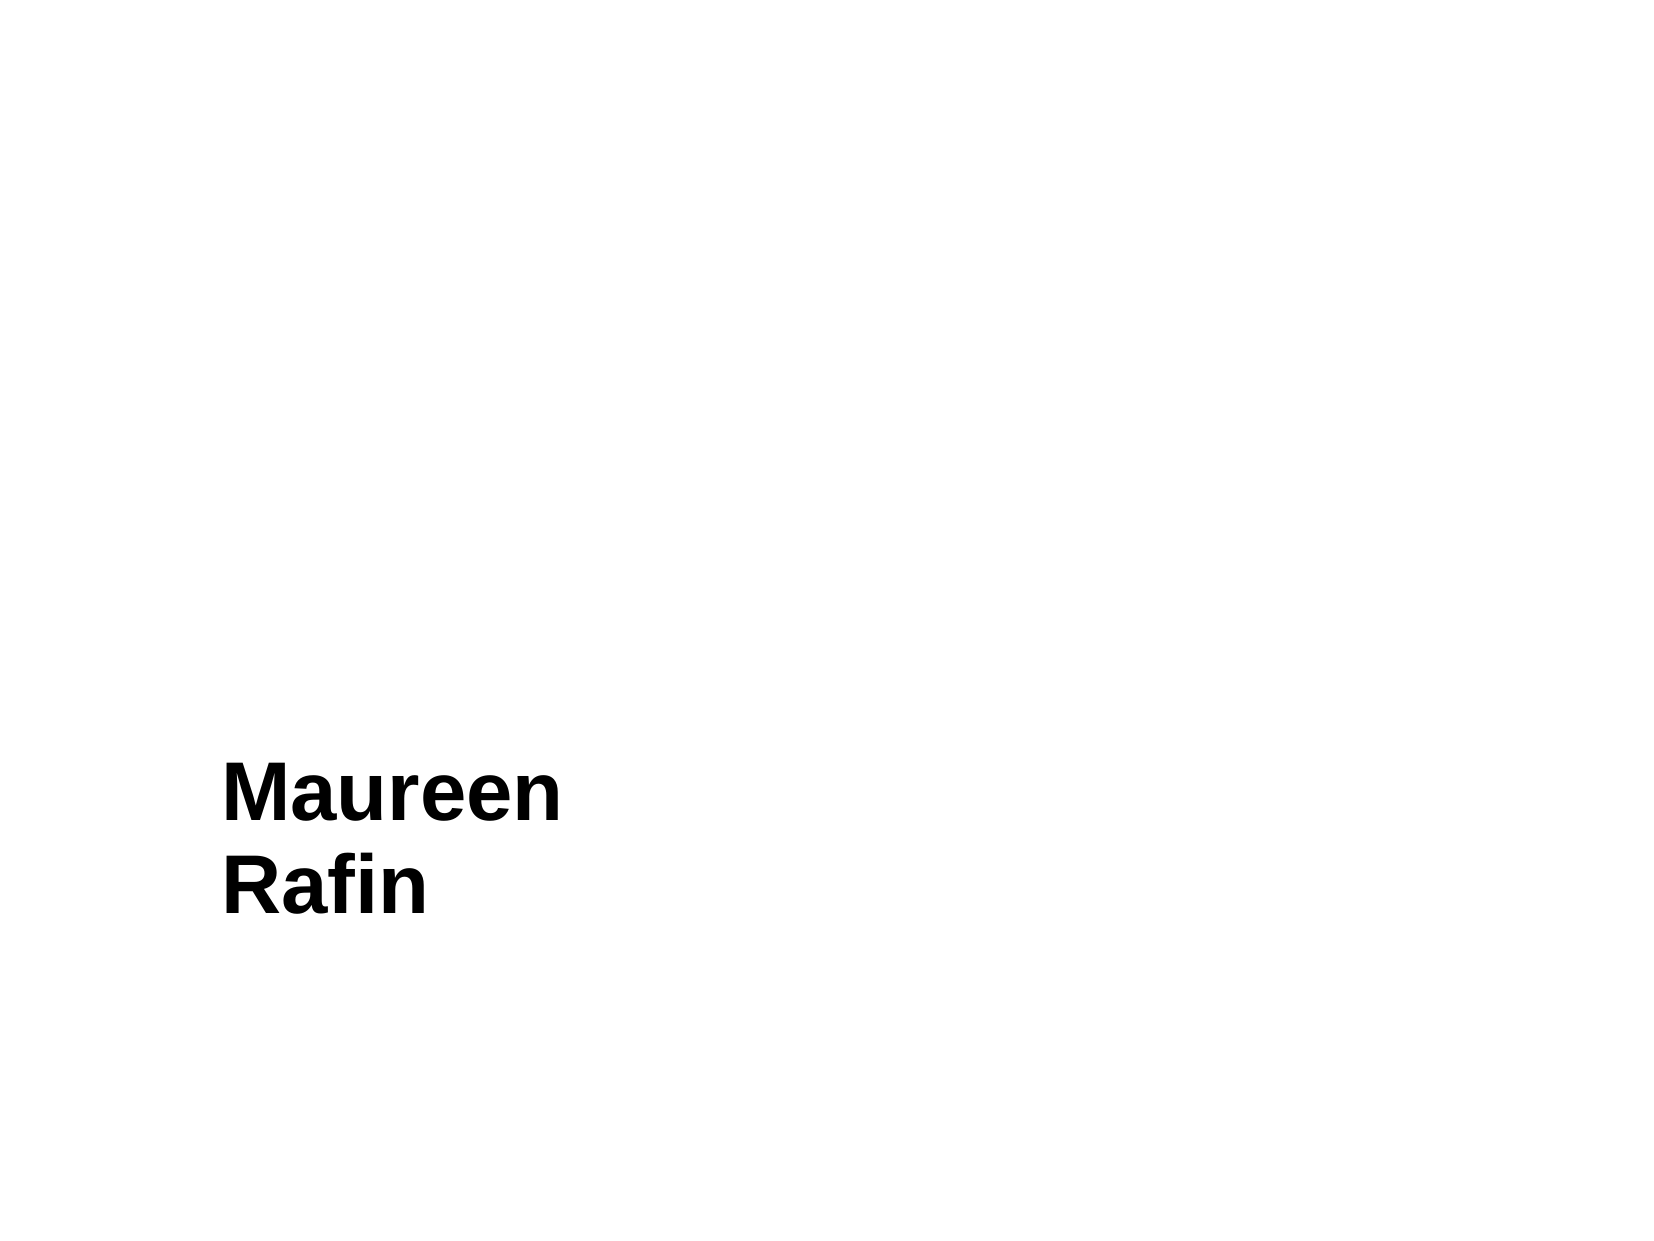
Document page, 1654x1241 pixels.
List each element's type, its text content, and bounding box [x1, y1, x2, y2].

text_box Maureen Rafin [206, 738, 650, 940]
